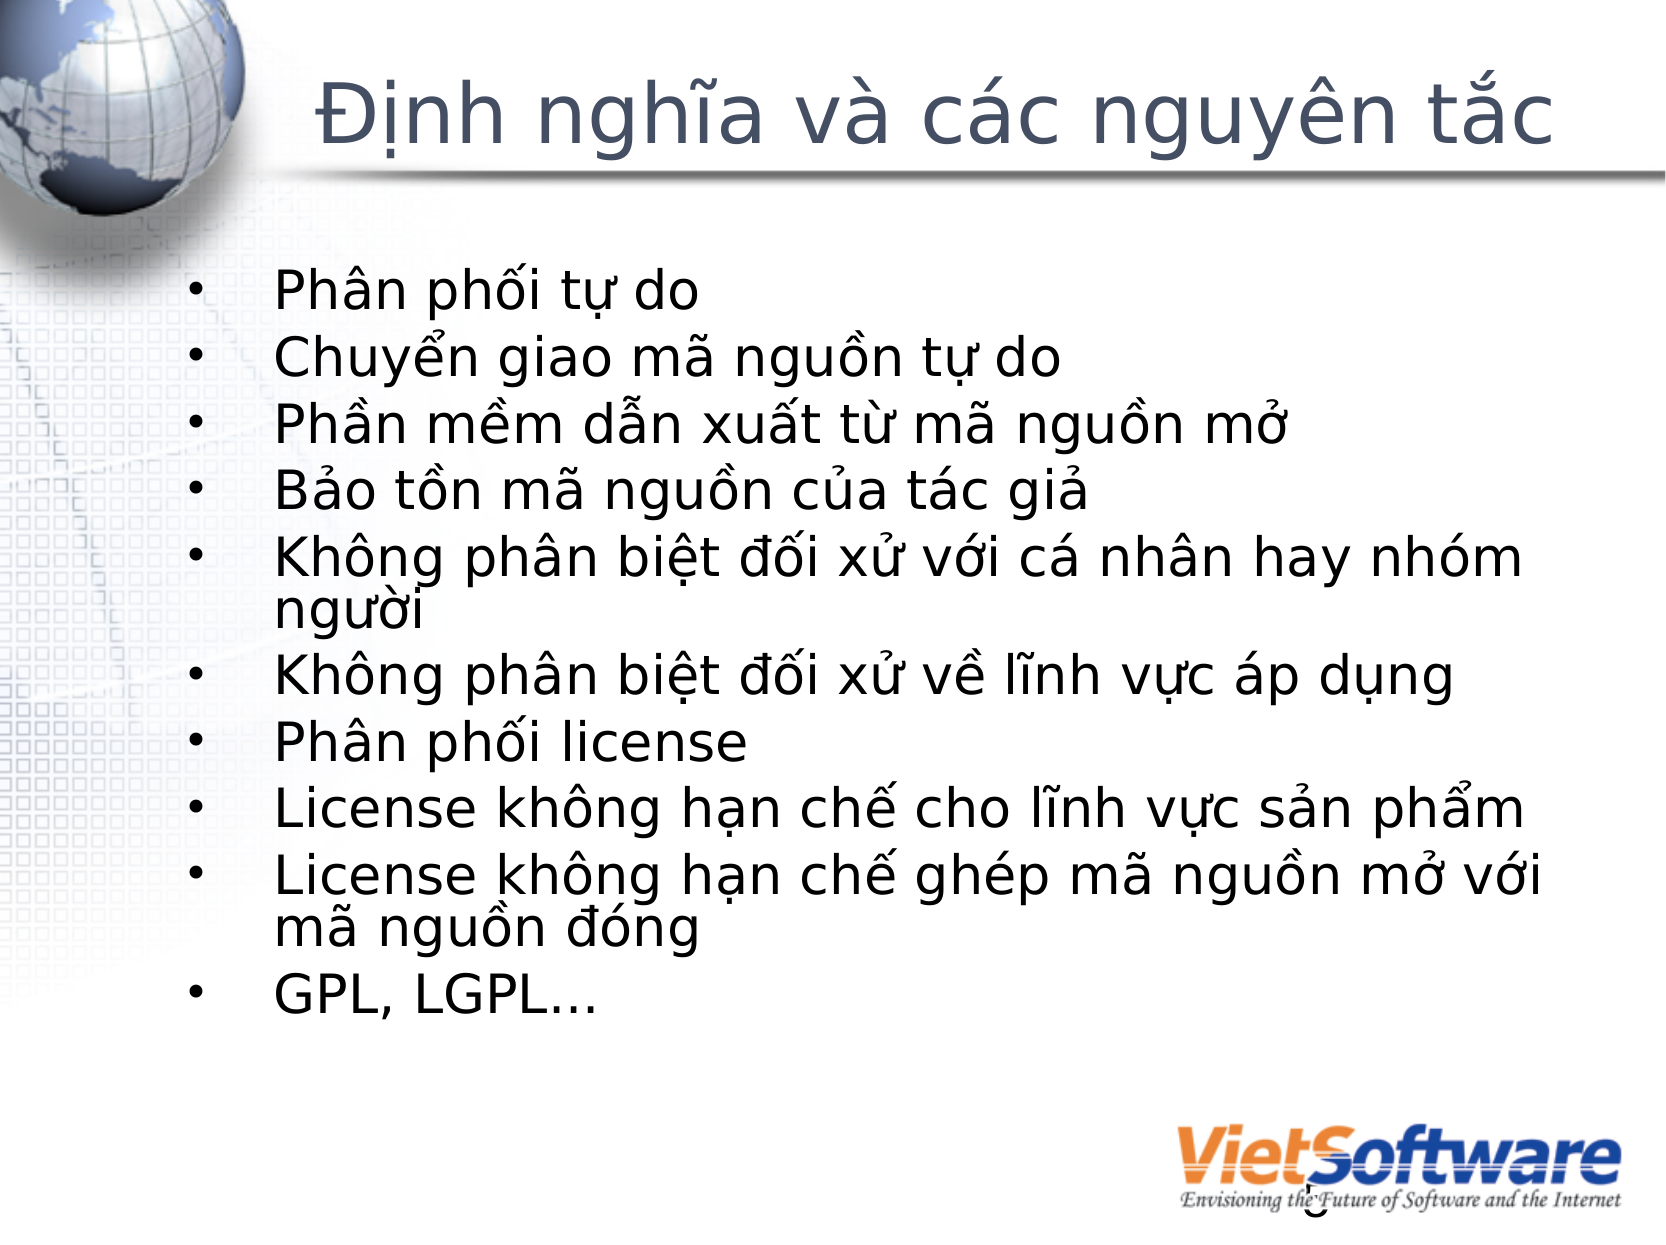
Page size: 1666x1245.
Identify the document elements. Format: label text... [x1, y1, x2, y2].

list Phân phối tự do Chuyển giao mã nguồn tự do Phần mềm dẫn xuất từ mã nguồn mở Bảo tồn mã nguồn của tác giả Không phân biệt đối xử với cá nhân hay nhóm người Không phân biệt đối xử về lĩnh vực áp dụng Phân phối license License không hạn chế cho lĩnh vực sản phẩm License không hạn chế ghép mã nguồn mở với mã nguồn đóng GPL, LGPL... [170, 260, 1596, 1057]
picture [0, 0, 1666, 1245]
title Định nghĩa và các nguyên tắc [270, 35, 1603, 186]
